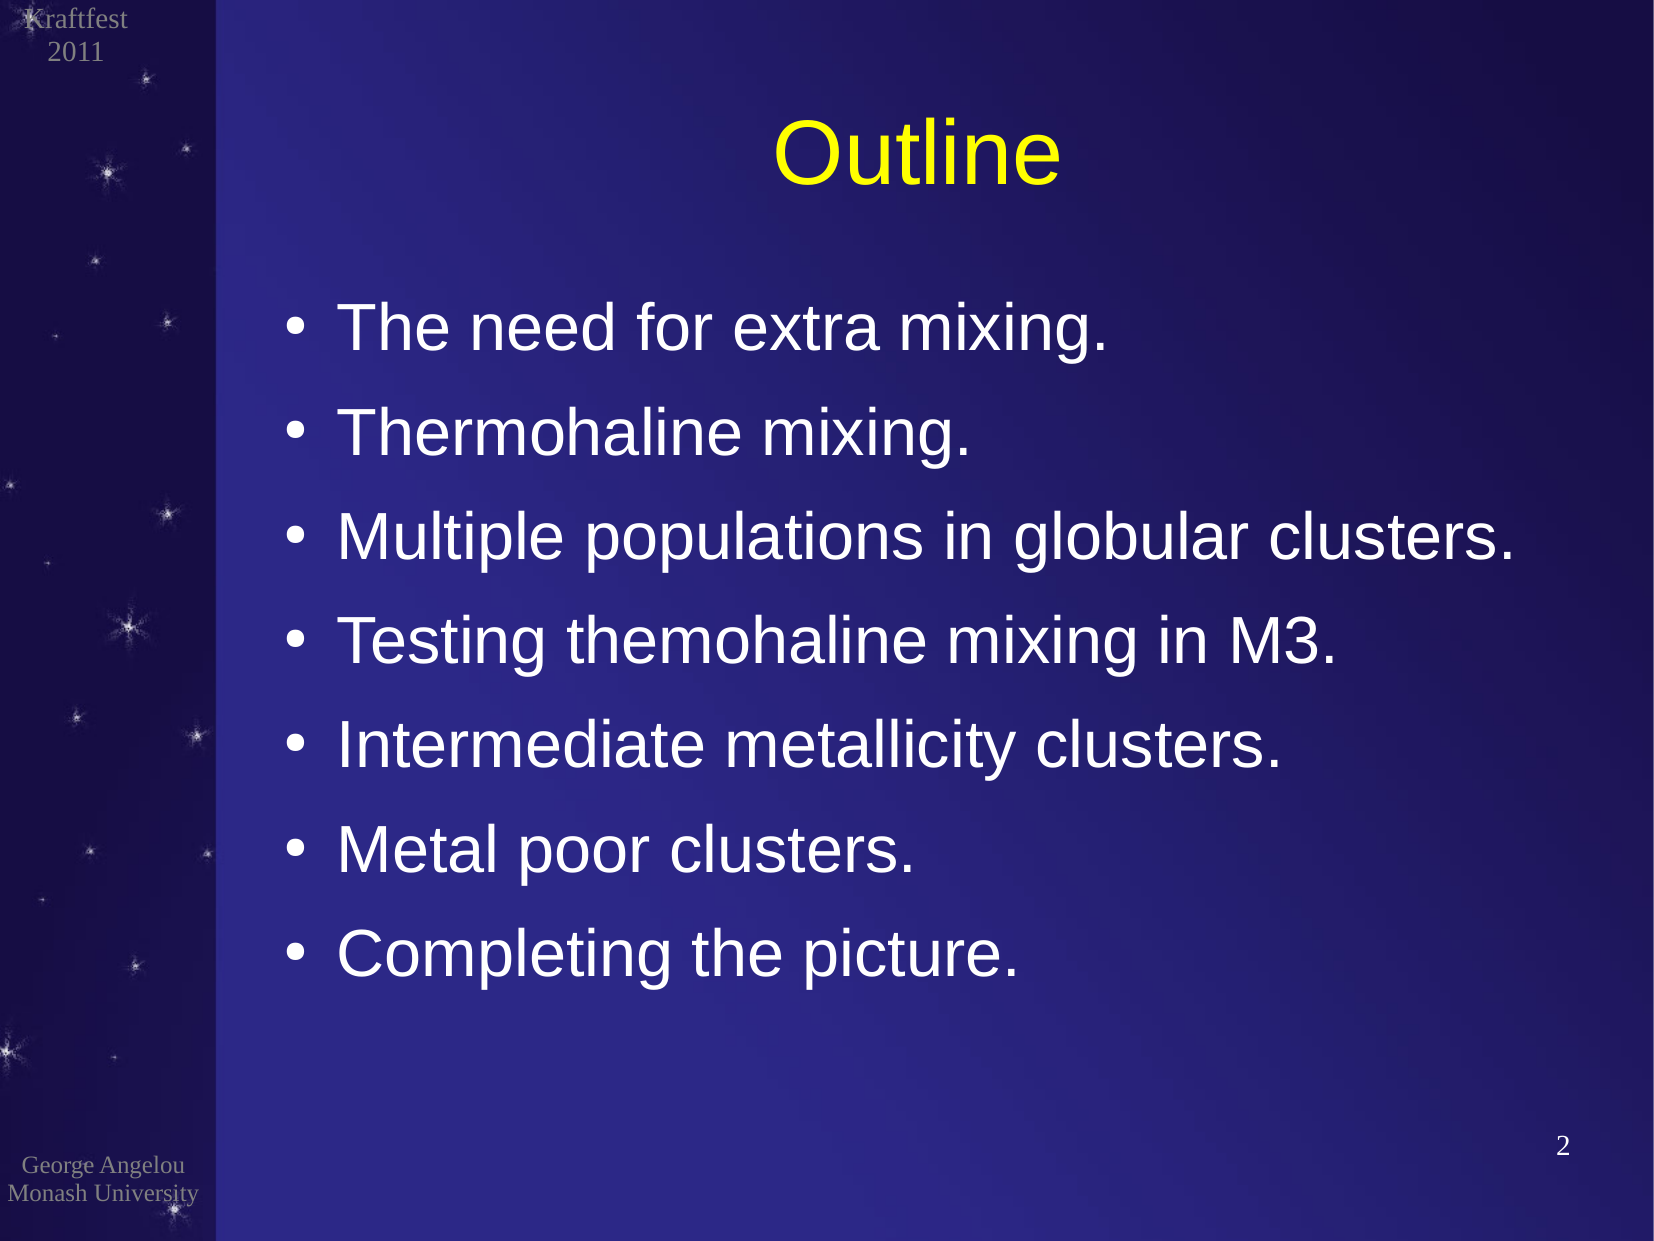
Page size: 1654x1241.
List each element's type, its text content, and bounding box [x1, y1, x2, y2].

title Outline [265, 49, 1571, 257]
list The need for extra mixing. Thermohaline mixing. Multiple populations in globular clusters. Testing themohaline mixing in M3. Intermediate metallicity clusters. Metal poor clusters. Completing the picture. [265, 290, 1571, 1109]
picture [0, 0, 1654, 1241]
